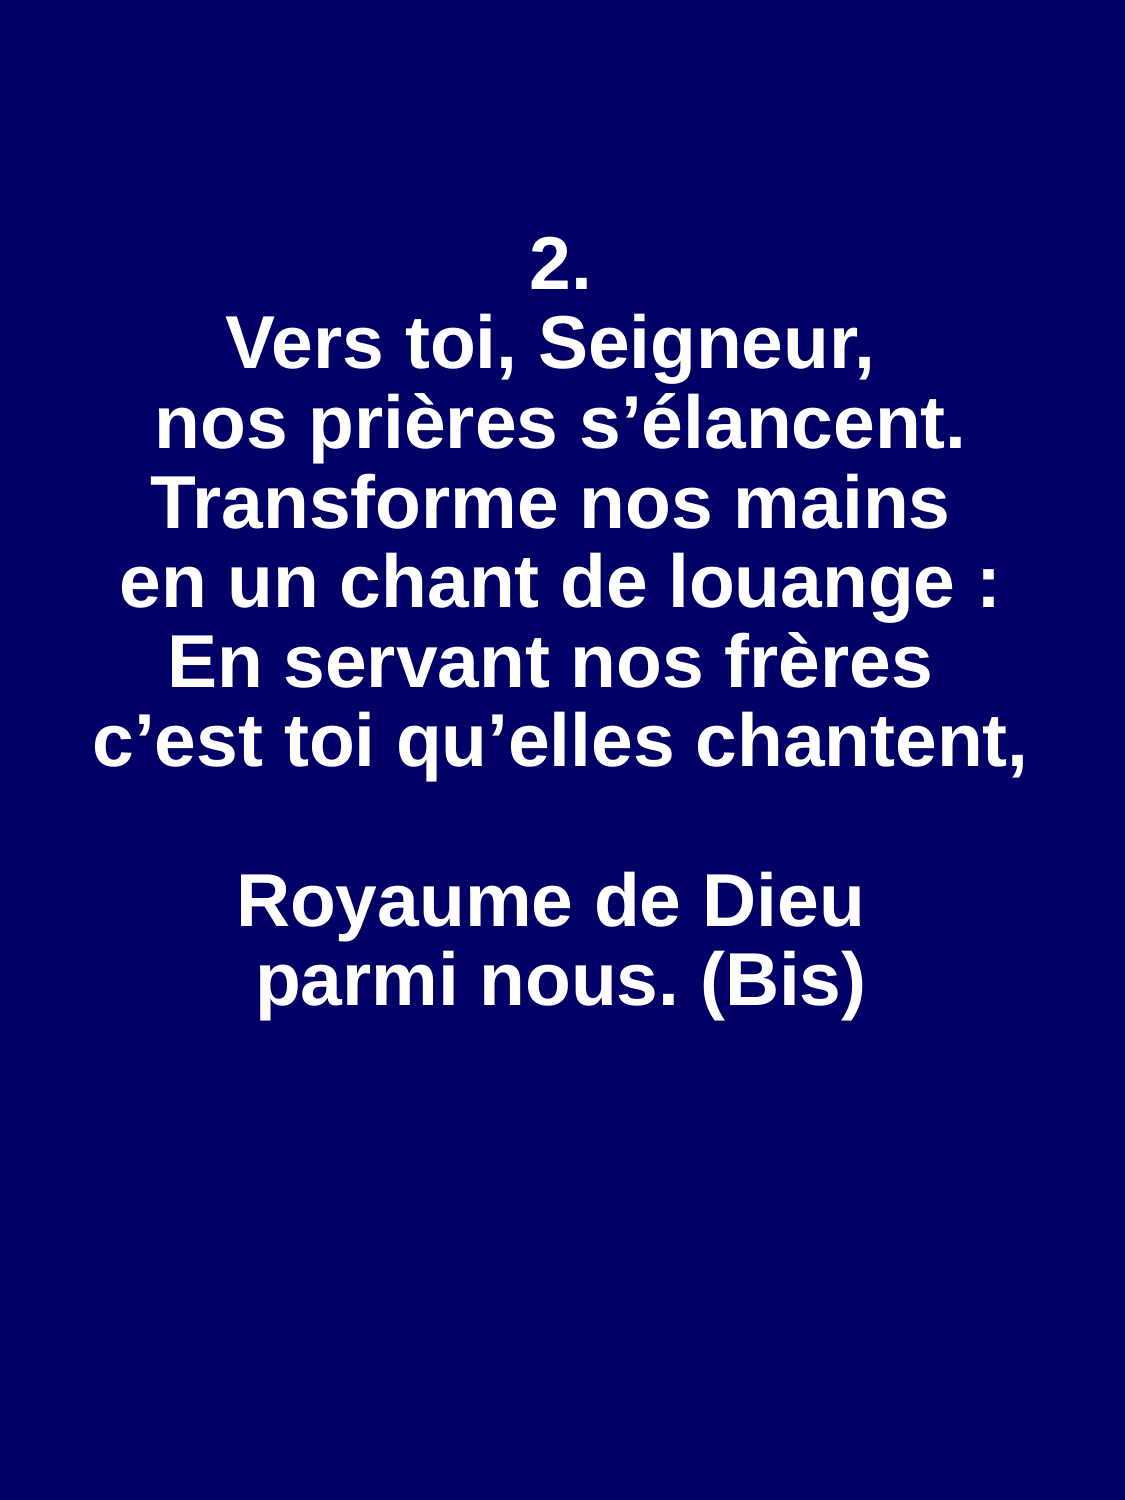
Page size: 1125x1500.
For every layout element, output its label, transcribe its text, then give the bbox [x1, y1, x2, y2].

text_box 2. Vers toi, Seigneur, nos prières s’élancent. Transforme nos mains en un chant de louange : En servant nos frères c’est toi qu’elles chantent, Royaume de Dieu parmi nous. (Bis) [11, 35, 1111, 1441]
